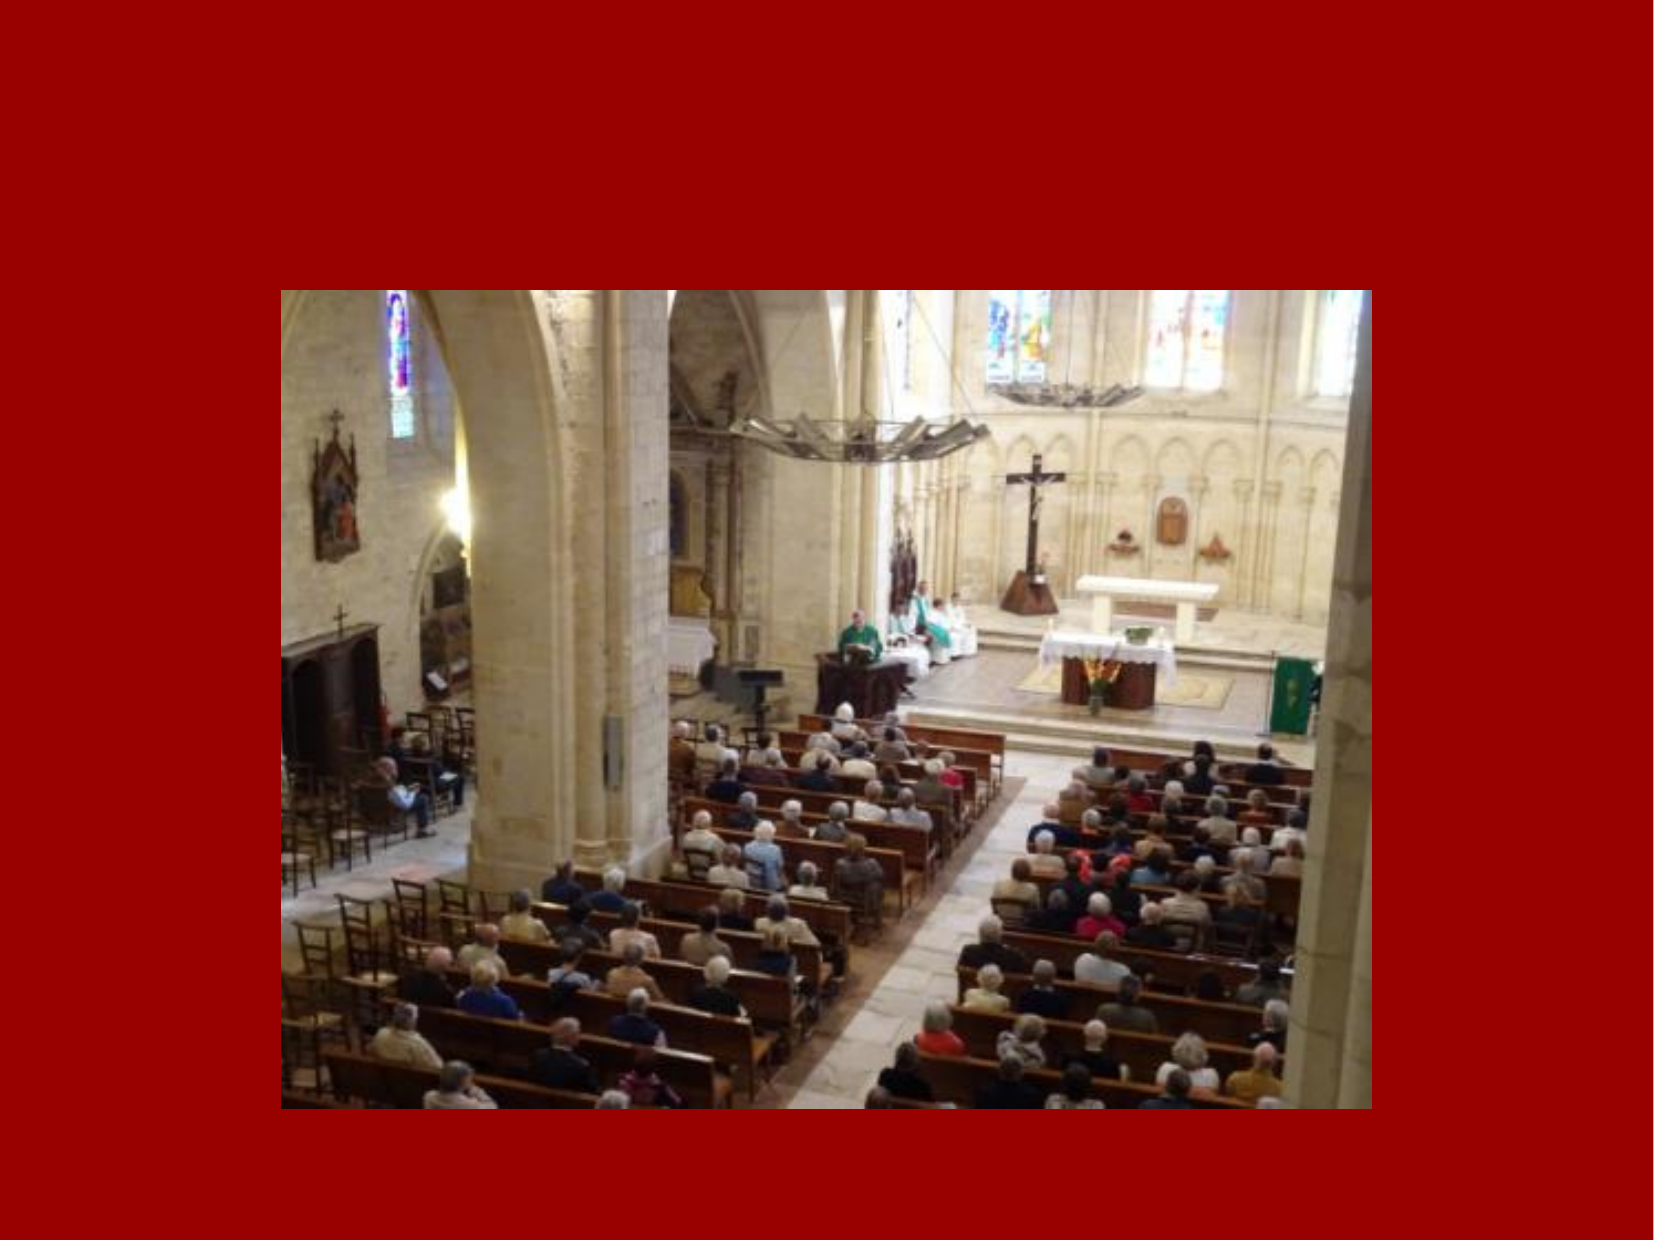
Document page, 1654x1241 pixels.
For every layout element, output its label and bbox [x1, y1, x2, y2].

picture [281, 290, 1372, 1109]
